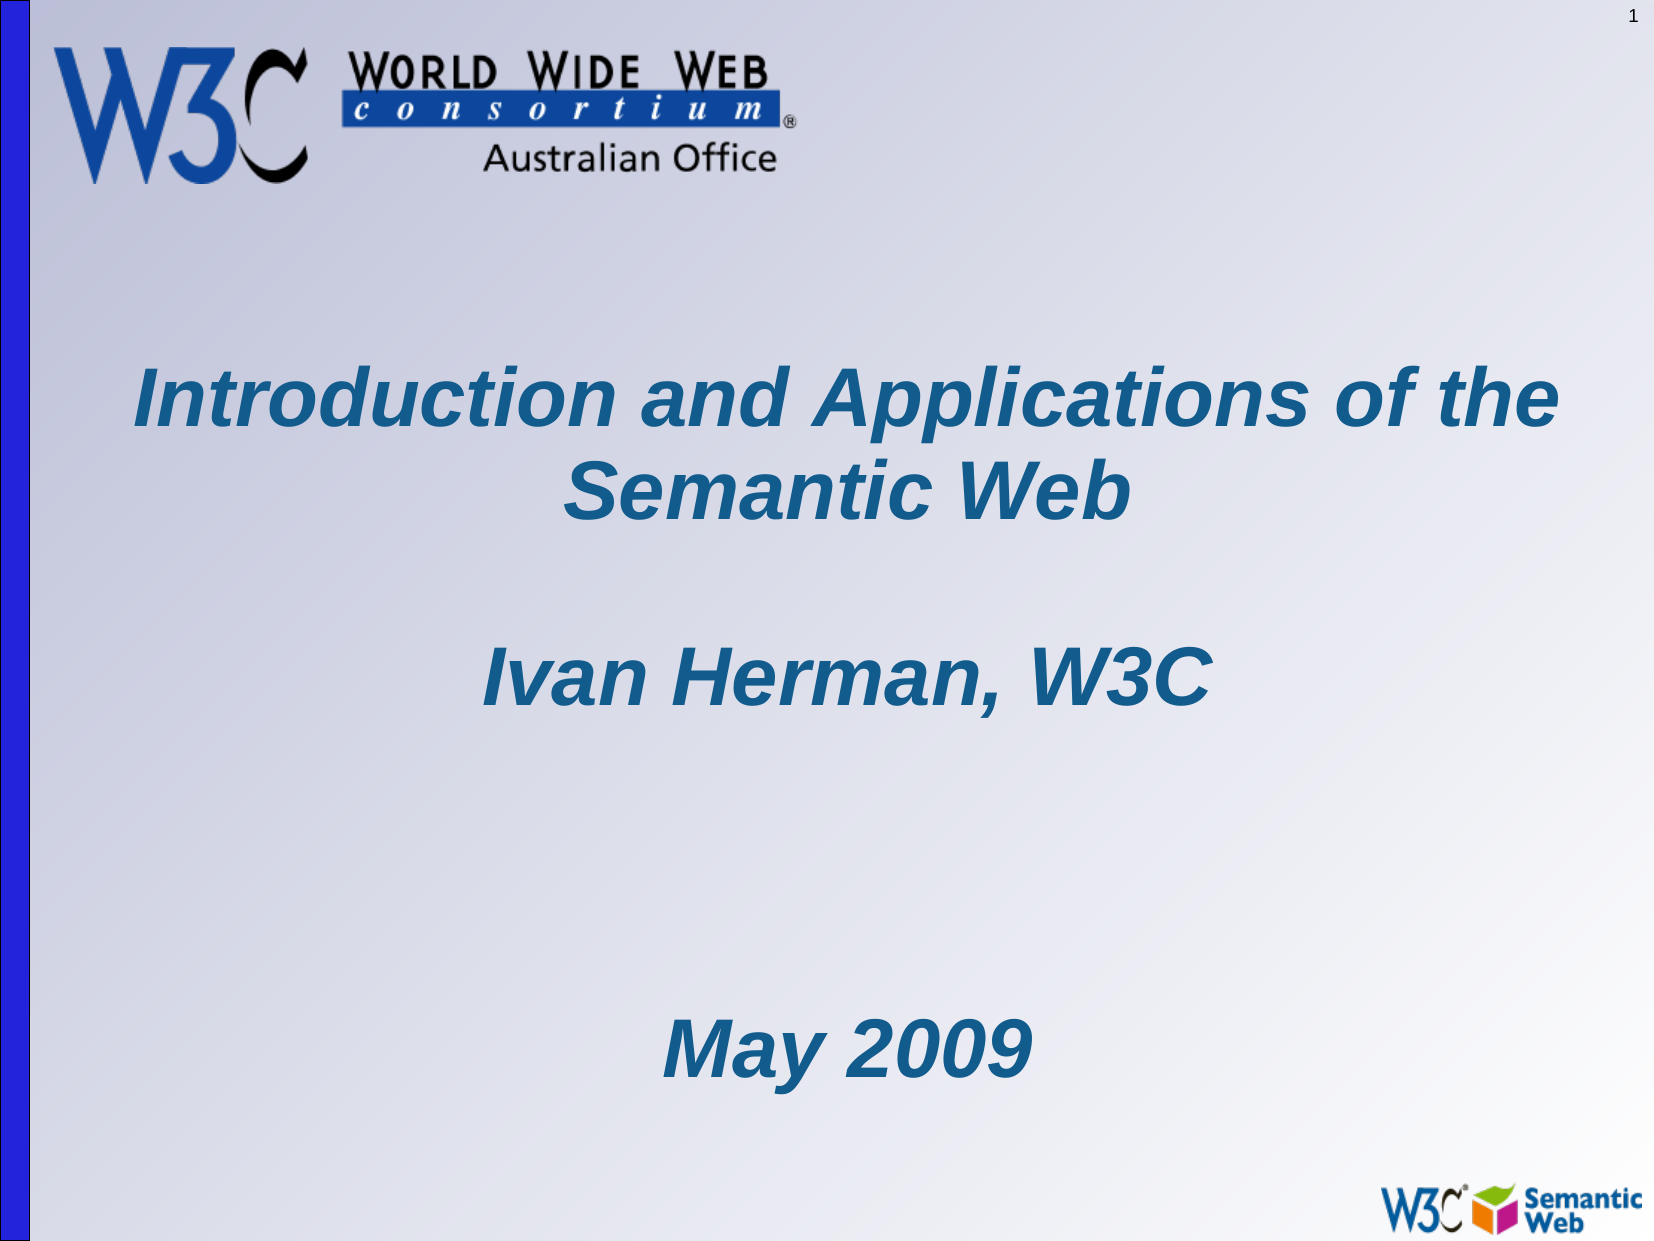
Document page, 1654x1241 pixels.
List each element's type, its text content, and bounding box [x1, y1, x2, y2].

picture [53, 47, 798, 184]
picture [1381, 1181, 1642, 1235]
title Introduction and Applications of the Semantic Web Ivan Herman, W3C May 2009 [115, 350, 1581, 1189]
